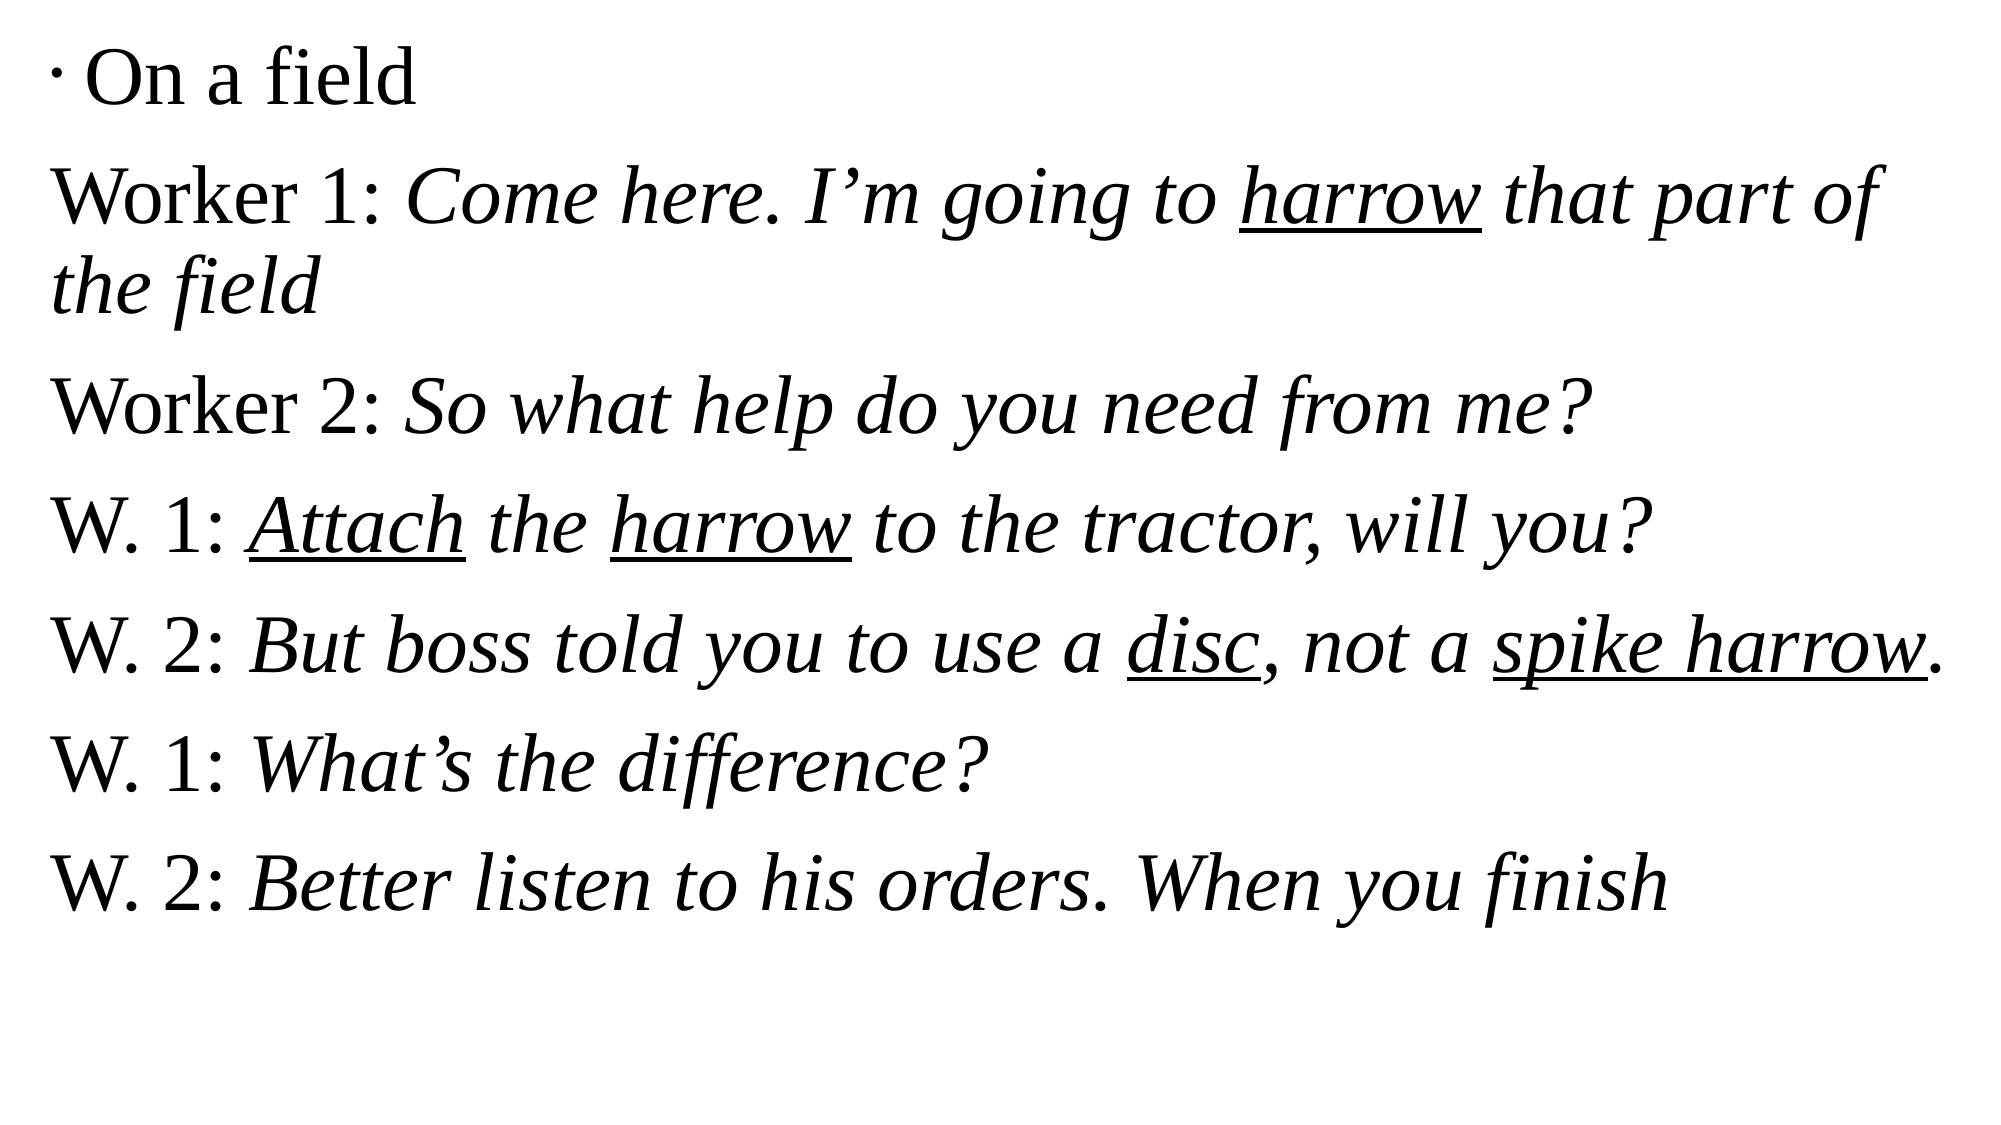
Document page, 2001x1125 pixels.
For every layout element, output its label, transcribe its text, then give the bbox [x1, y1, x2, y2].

list On a field Worker 1: Come here. I’m going to harrow that part of the field Worker 2: So what help do you need from me? W. 1: Attach the harrow to the tractor, will you? W. 2: But boss told you to use a disc, not a spike harrow. W. 1: What’s the difference? W. 2: Better listen to his orders. When you finish [35, 25, 1966, 1096]
